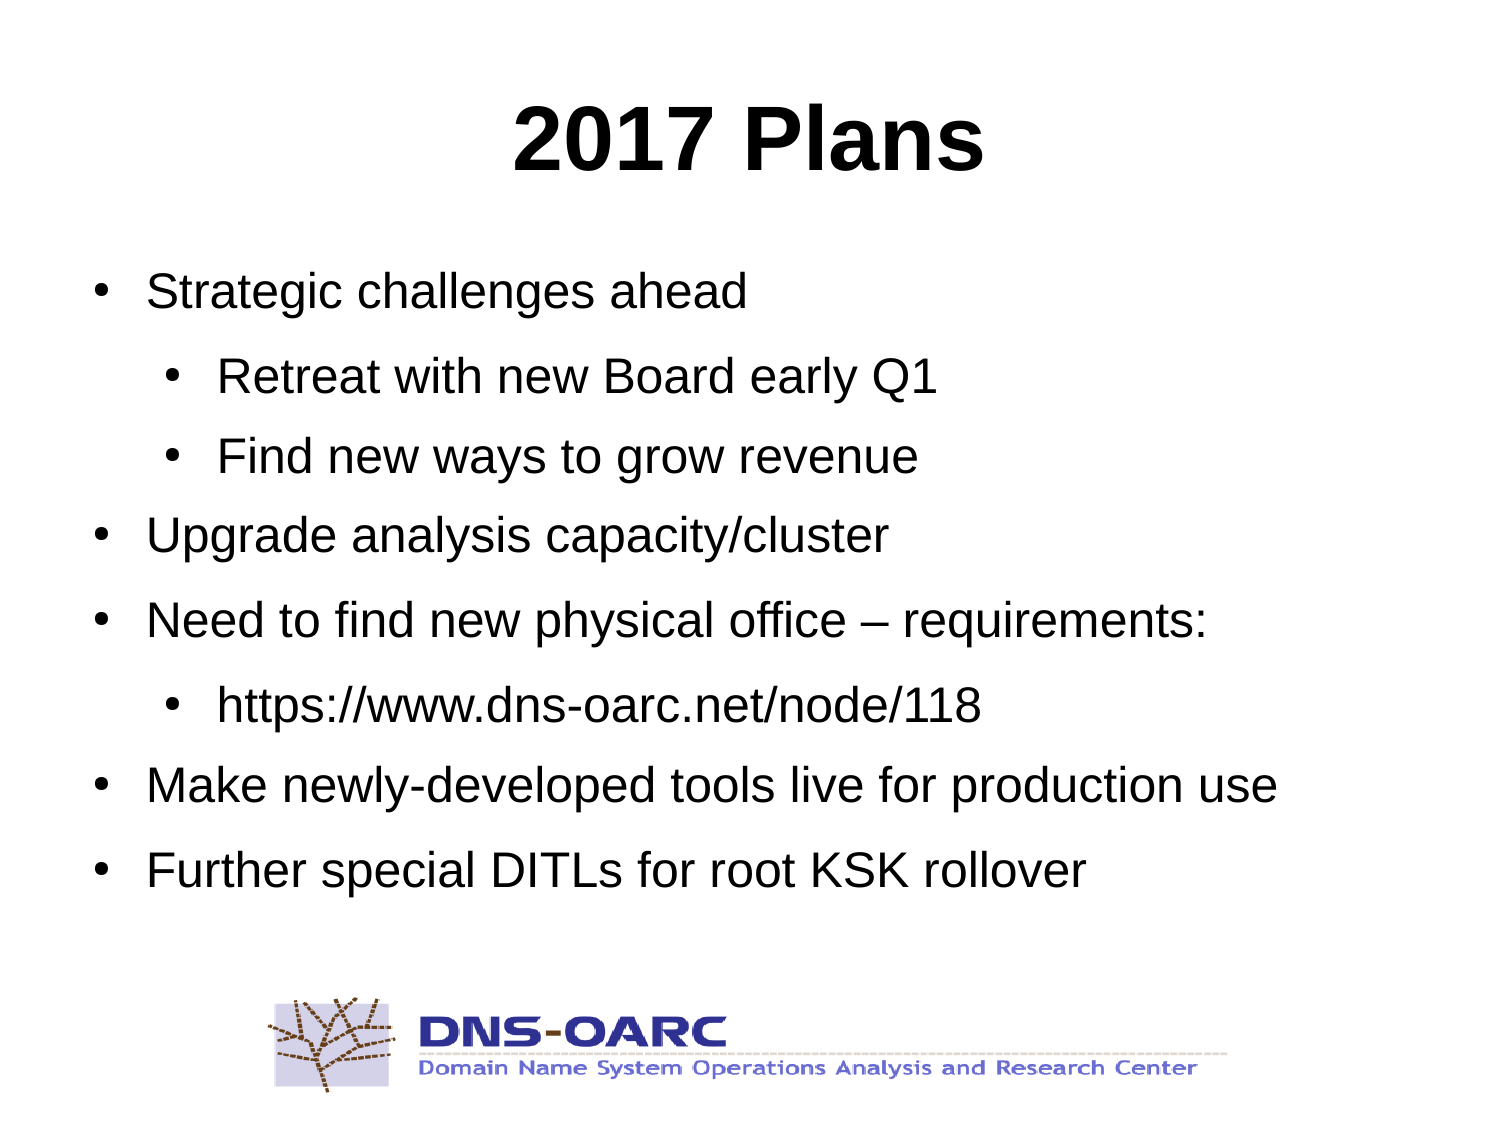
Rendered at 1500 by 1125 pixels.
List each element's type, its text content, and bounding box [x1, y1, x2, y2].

list Strategic challenges ahead Retreat with new Board early Q1 Find new ways to grow revenue Upgrade analysis capacity/cluster Need to find new physical office – requirements: https://www.dns-oarc.net/node/118 Make newly-developed tools live for production use Further special DITLs for root KSK rollover [75, 263, 1425, 916]
picture [214, 991, 1259, 1099]
title 2017 Plans [75, 44, 1425, 233]
